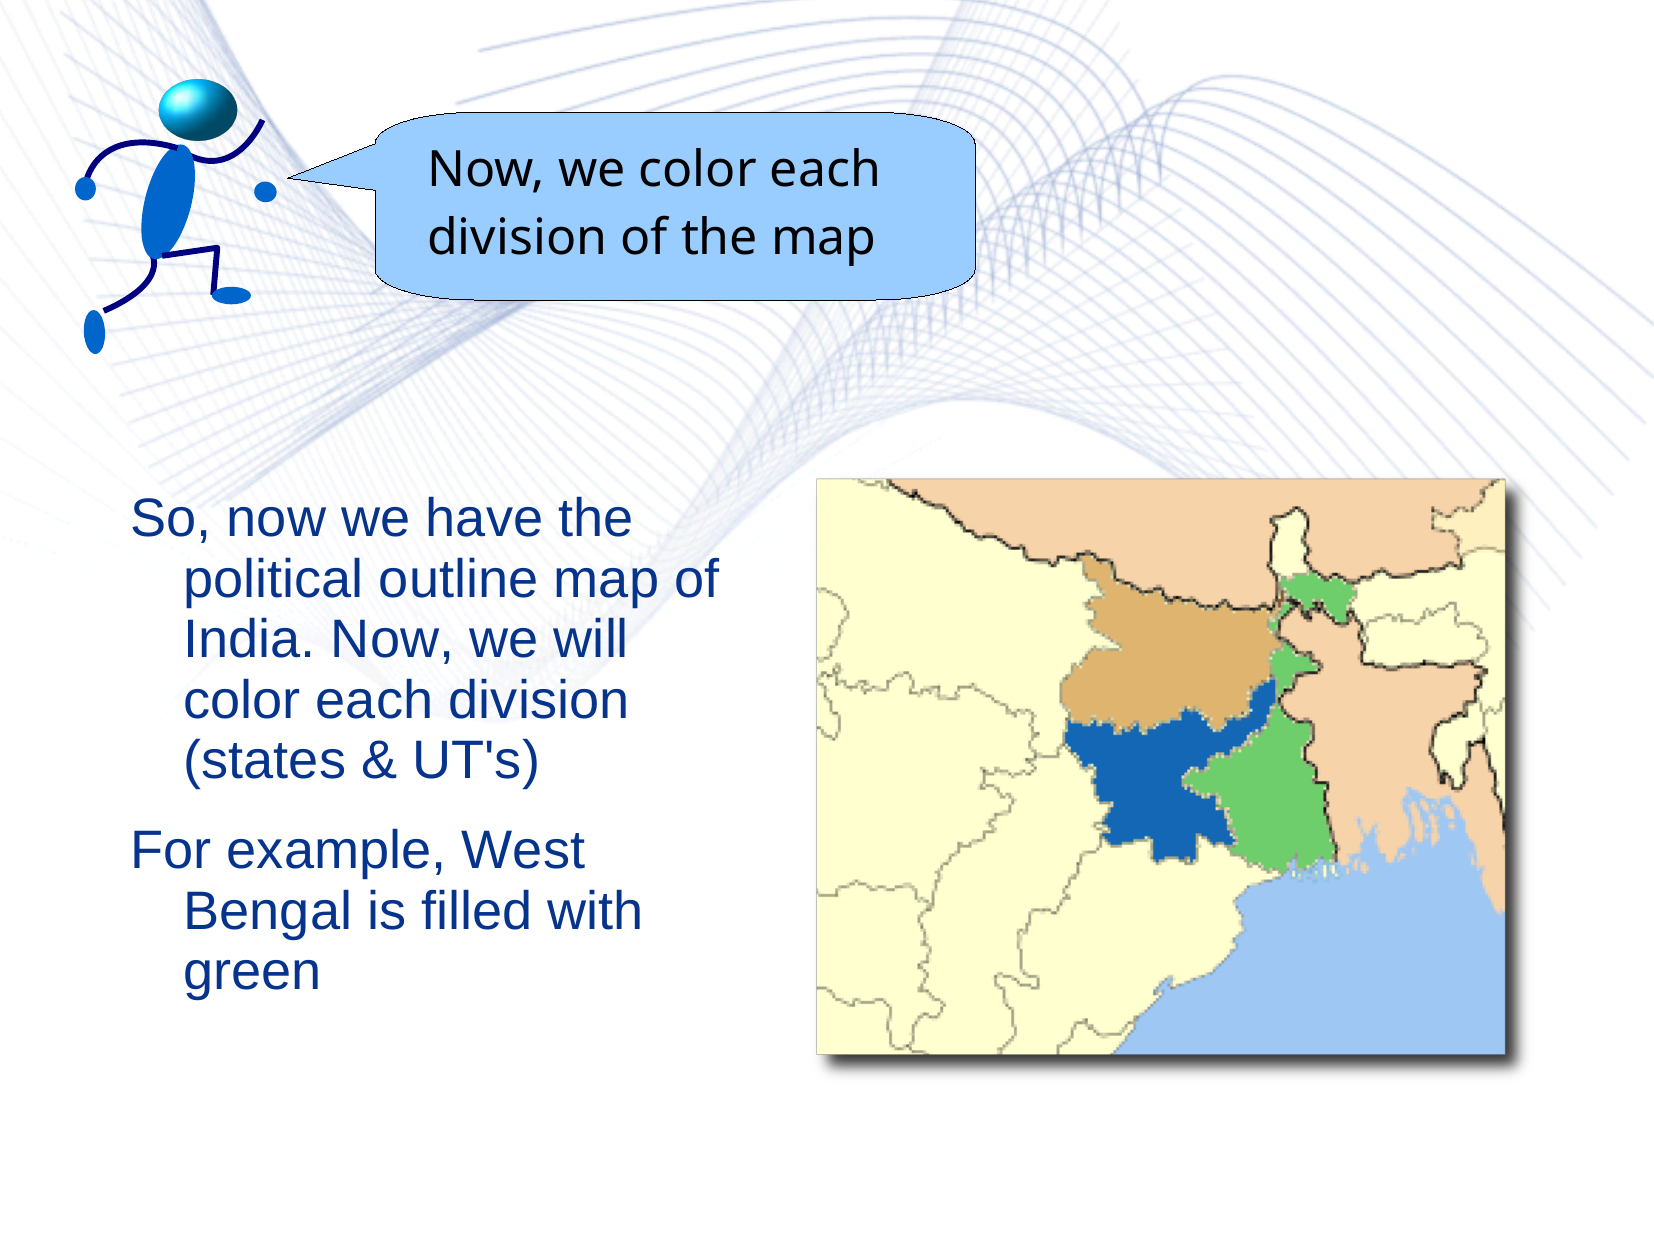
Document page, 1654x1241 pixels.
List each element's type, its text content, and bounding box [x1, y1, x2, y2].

text_box [287, 112, 969, 301]
list So, now we have the political outline map of India. Now, we will color each division (states & UT's) For example, West Bengal is filled with green [112, 487, 751, 1051]
text_box [83, 310, 106, 355]
text_box [75, 176, 96, 201]
text_box [141, 144, 195, 260]
picture [0, 0, 1654, 1241]
text_box [211, 286, 251, 305]
text_box [254, 181, 277, 203]
text_box Now, we color each division of the map [412, 125, 976, 280]
